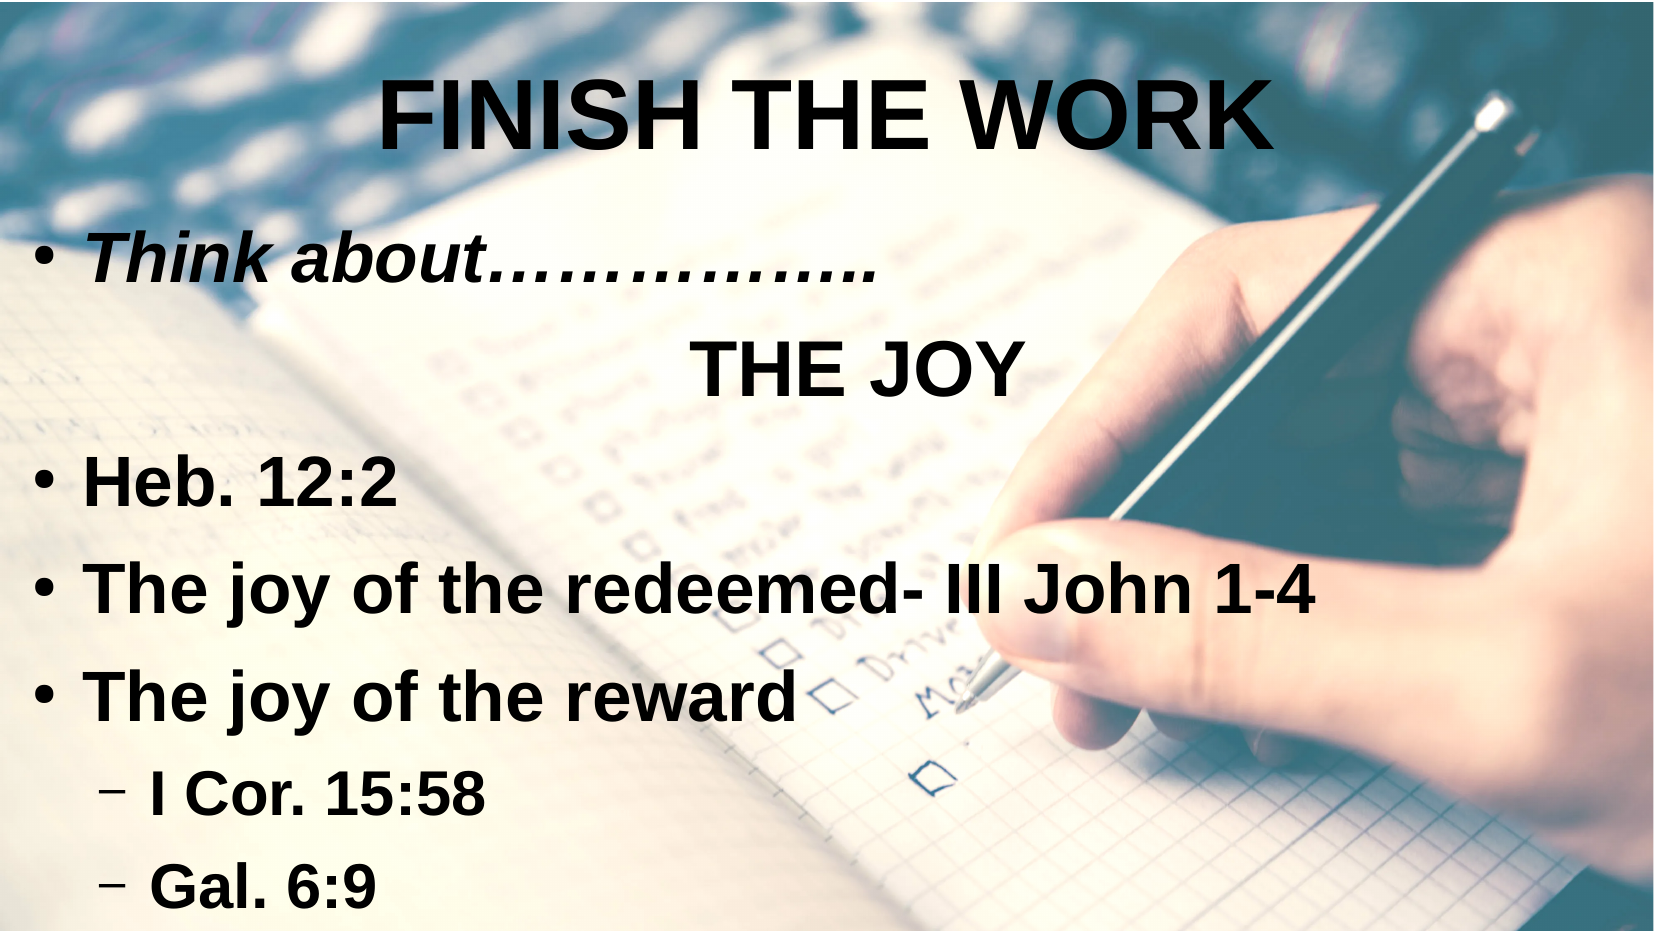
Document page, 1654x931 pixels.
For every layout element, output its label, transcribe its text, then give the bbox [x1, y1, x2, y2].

list Think about…………….. THE JOY Heb. 12:2 The joy of the redeemed- III John 1-4 The joy of the reward I Cor. 15:58 Gal. 6:9 [15, 217, 1636, 931]
picture [0, 2, 1654, 931]
title FINISH THE WORK [82, 37, 1571, 193]
